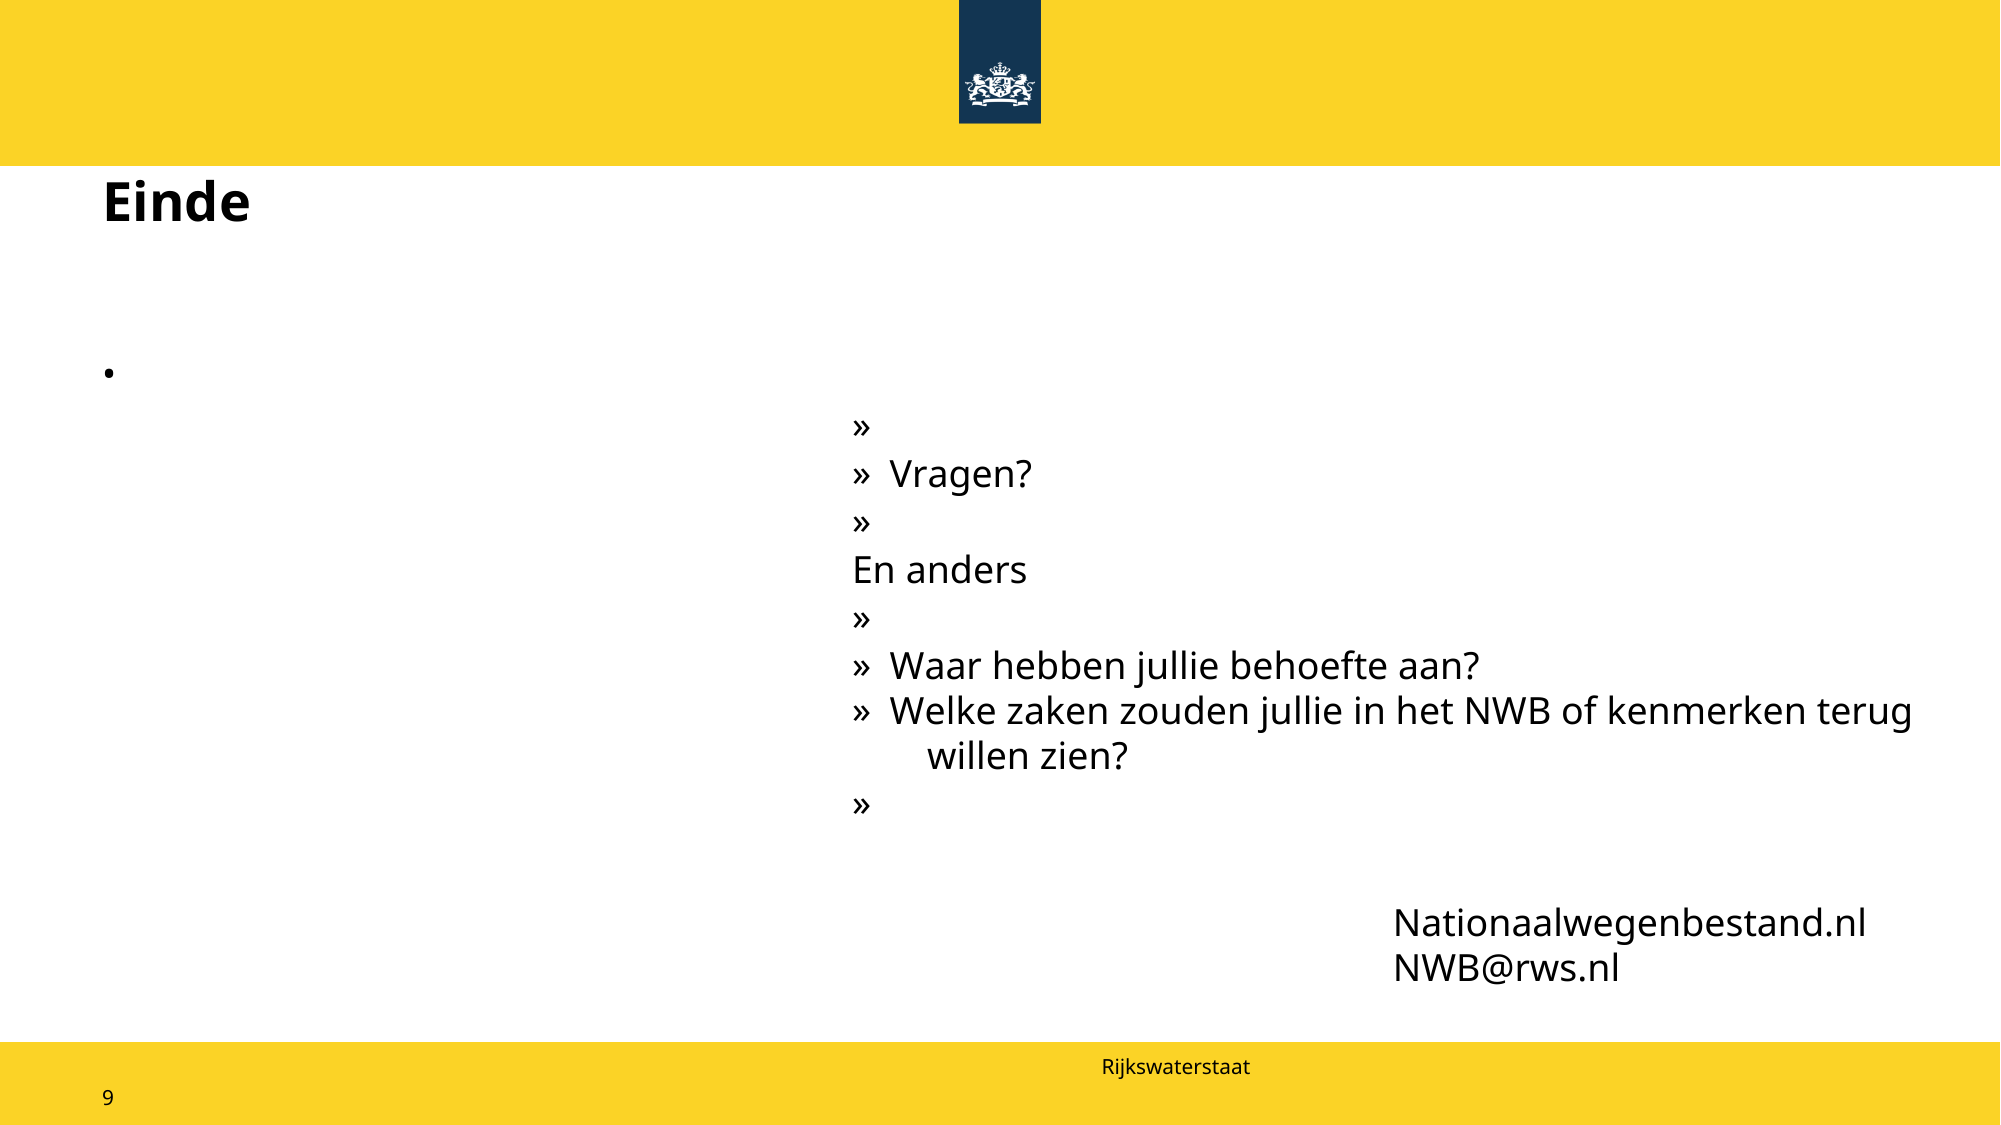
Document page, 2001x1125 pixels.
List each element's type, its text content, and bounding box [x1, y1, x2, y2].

list Vragen? En anders Waar hebben jullie behoefte aan? Welke zaken zouden jullie in het NWB of kenmerken terug willen zien? [102, 302, 1940, 1019]
title Einde [102, 162, 1940, 244]
text_box 9 [102, 1084, 519, 1105]
text_box Nationaalwegenbestand.nl NWB@rws.nl [1377, 891, 1911, 998]
